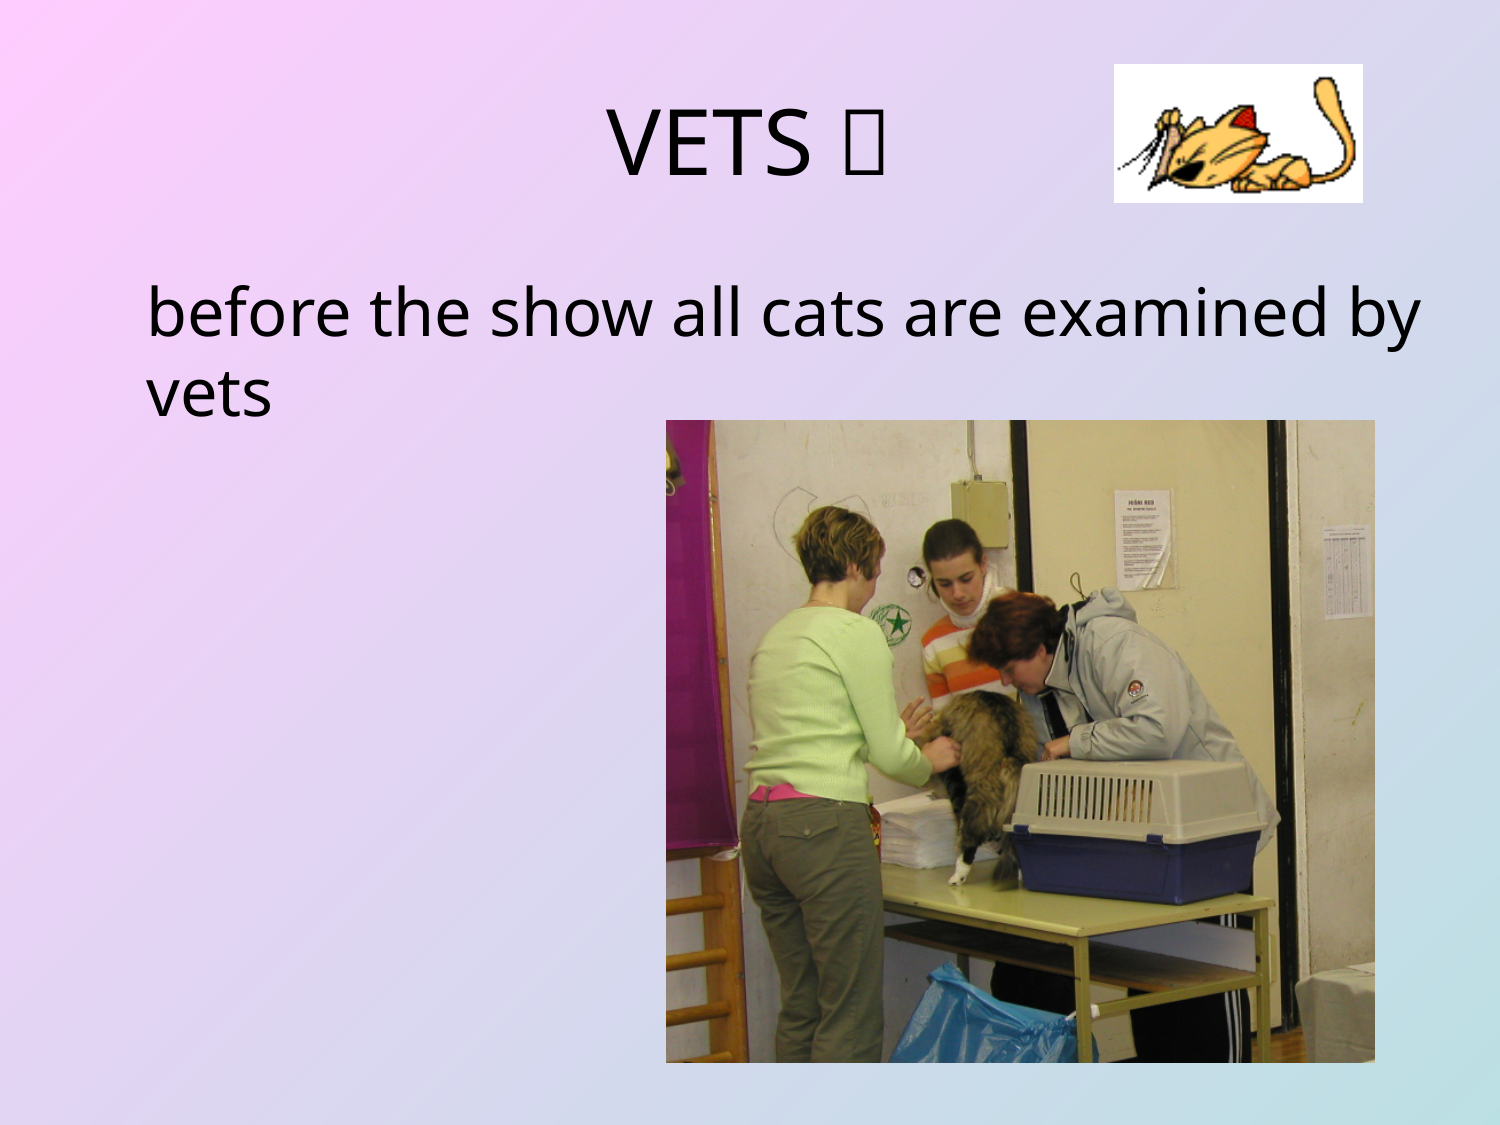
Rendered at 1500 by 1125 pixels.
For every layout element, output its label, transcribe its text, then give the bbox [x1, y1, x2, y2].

title VETS  [75, 45, 1425, 233]
list before the show all cats are examined by vets [75, 262, 1459, 1005]
picture [666, 420, 1375, 1063]
chart [1116, 66, 1365, 205]
picture [1114, 64, 1363, 203]
